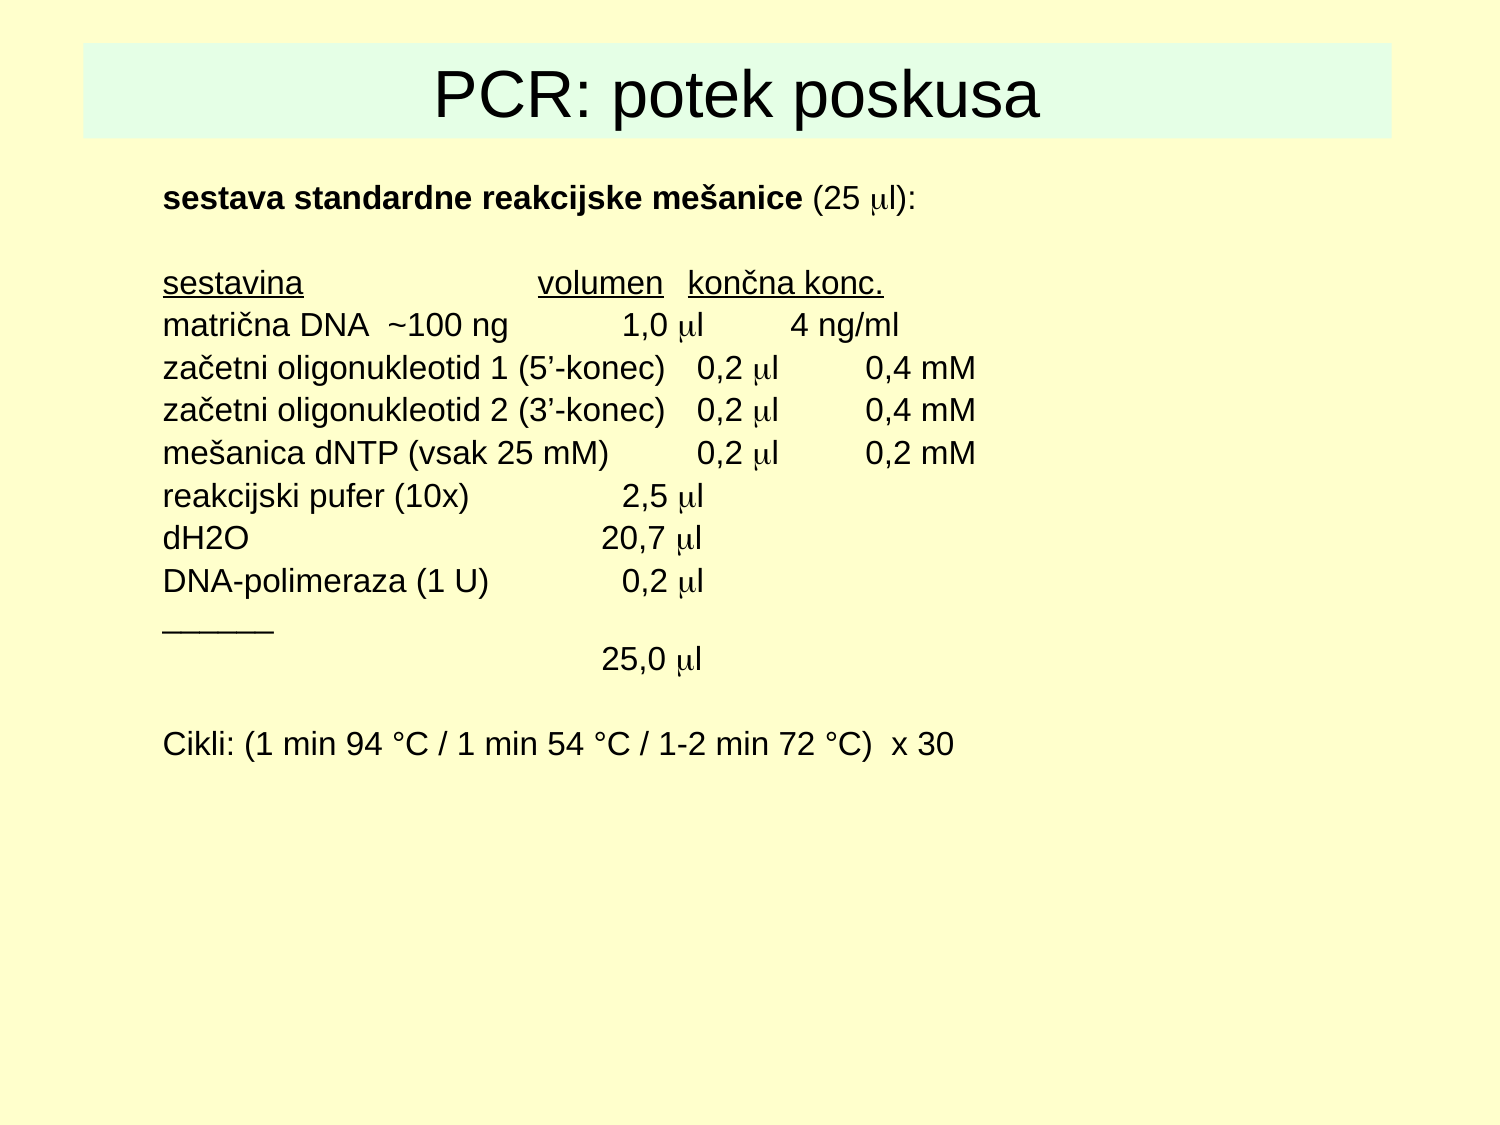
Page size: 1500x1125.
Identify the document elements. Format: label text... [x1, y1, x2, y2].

list sestava standardne reakcijske mešanice (25 ml): sestavina volumen končna konc. matrična DNA ~100 ng 1,0 ml 4 ng/ml začetni oligonukleotid 1 (5’-konec) 0,2 ml 0,4 mM začetni oligonukleotid 2 (3’-konec) 0,2 ml 0,4 mM mešanica dNTP (vsak 25 mM) 0,2 ml 0,2 mM reakcijski pufer (10x) 2,5 ml dH2O 20,7 ml DNA-polimeraza (1 U) 0,2 ml ______ 25,0 ml Cikli: (1 min 94 °C / 1 min 54 °C / 1-2 min 72 °C) x 30 [147, 173, 1400, 1091]
title PCR: potek poskusa [83, 43, 1392, 139]
